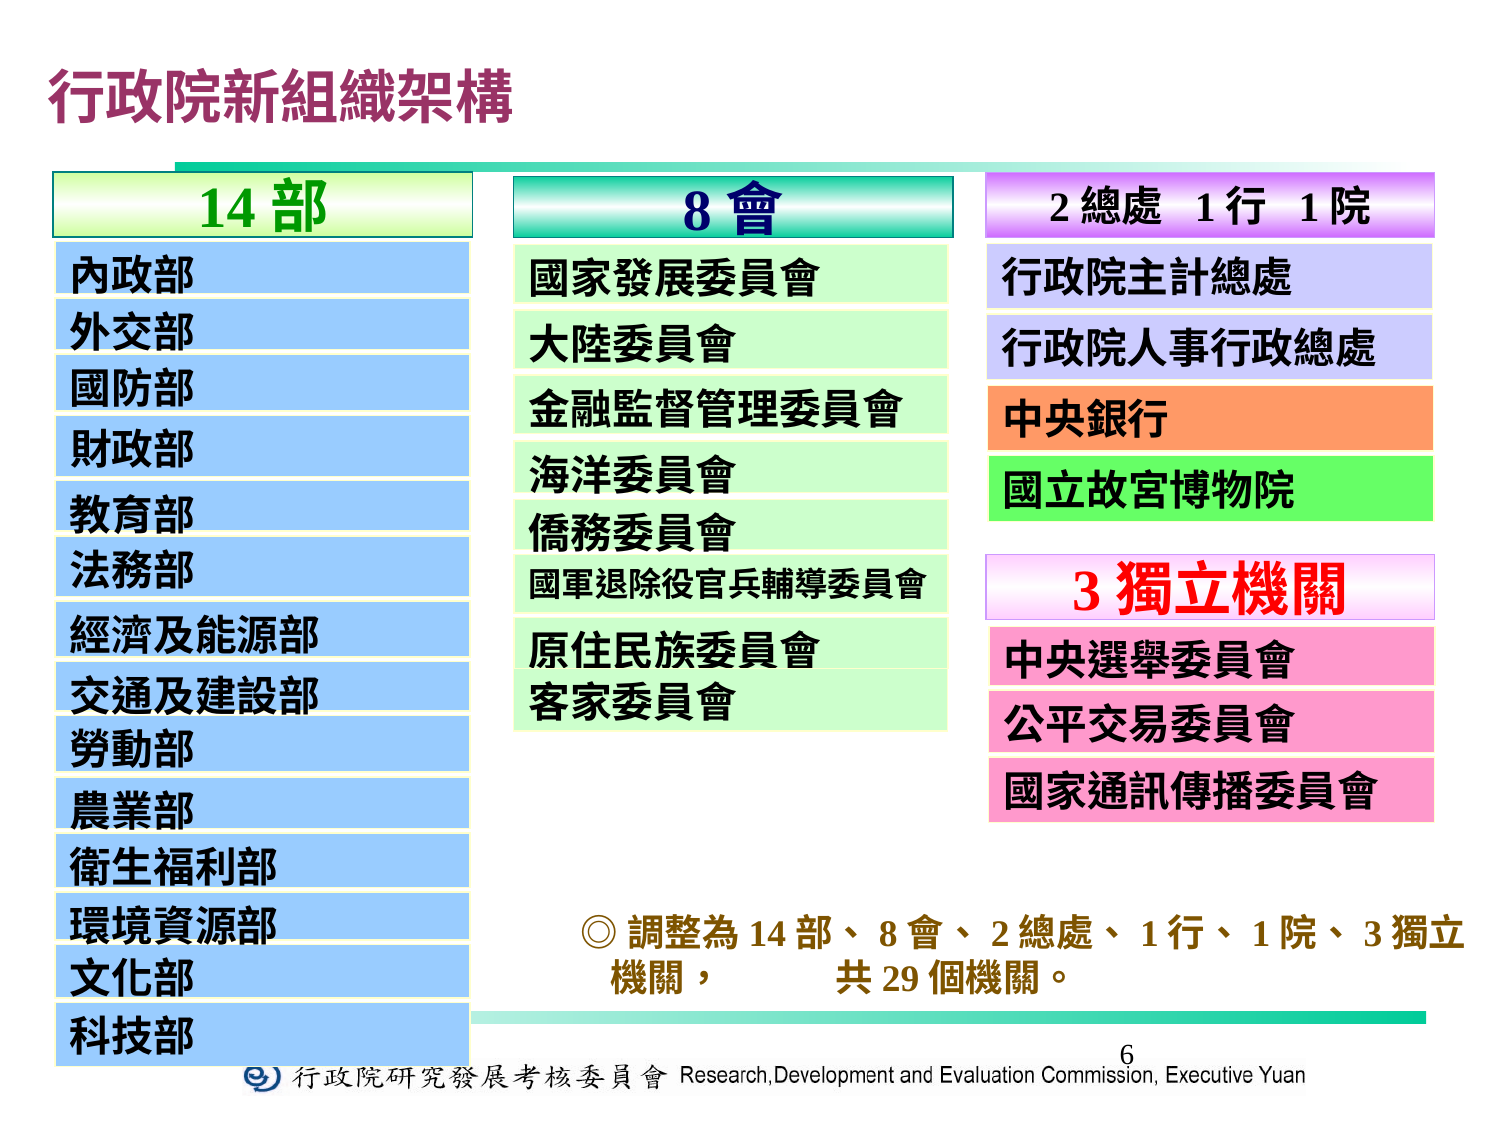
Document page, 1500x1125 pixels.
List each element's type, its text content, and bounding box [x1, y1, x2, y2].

text_box 教育部 [54, 480, 470, 532]
text_box 外交部 [54, 298, 470, 350]
text_box 大陸委員會 [513, 309, 948, 369]
text_box 行政院人事行政總處 [986, 314, 1433, 380]
text_box 內政部 [54, 241, 470, 294]
text_box 文化部 [54, 944, 470, 998]
text_box 經濟及能源部 [54, 601, 470, 658]
text_box 國軍退除役官兵輔導委員會 [513, 554, 948, 613]
text_box 海洋委員會 [513, 440, 948, 493]
text_box 僑務委員會 [513, 499, 948, 550]
text_box [1104, 1027, 1455, 1106]
text_box 國家通訊傳播委員會 [988, 757, 1435, 823]
text_box ◎調整為14部、8會、2總處、1行、1院、3獨立機關， 共29個機關。 [566, 901, 1500, 1051]
text_box 農業部 [54, 776, 470, 829]
text_box 國防部 [54, 354, 470, 411]
text_box 公平交易委員會 [988, 690, 1435, 753]
text_box 交通及建設部 [54, 661, 470, 711]
text_box 國立故宮博物院 [987, 455, 1435, 522]
text_box 勞動部 [54, 715, 470, 773]
text_box 財政部 [55, 415, 471, 477]
text_box 環境資源部 [54, 892, 470, 940]
text_box 14部 [53, 172, 473, 237]
text_box 8會 [514, 176, 953, 238]
text_box 原住民族委員會 [513, 617, 948, 668]
text_box 衛生福利部 [54, 833, 470, 888]
text_box 法務部 [54, 535, 470, 597]
text_box 科技部 [54, 1002, 471, 1067]
text_box 金融監督管理委員會 [513, 375, 948, 434]
text_box 國家發展委員會 [513, 244, 948, 303]
text_box 2總處 1行 1院 [986, 173, 1434, 238]
text_box 行政院主計總處 [986, 243, 1433, 310]
text_box 中央銀行 [987, 385, 1434, 452]
text_box 客家委員會 [513, 668, 948, 731]
text_box 3獨立機關 [986, 555, 1434, 620]
text_box 中央選舉委員會 [988, 626, 1435, 686]
text_box 行政院新組織架構 [32, 66, 656, 138]
